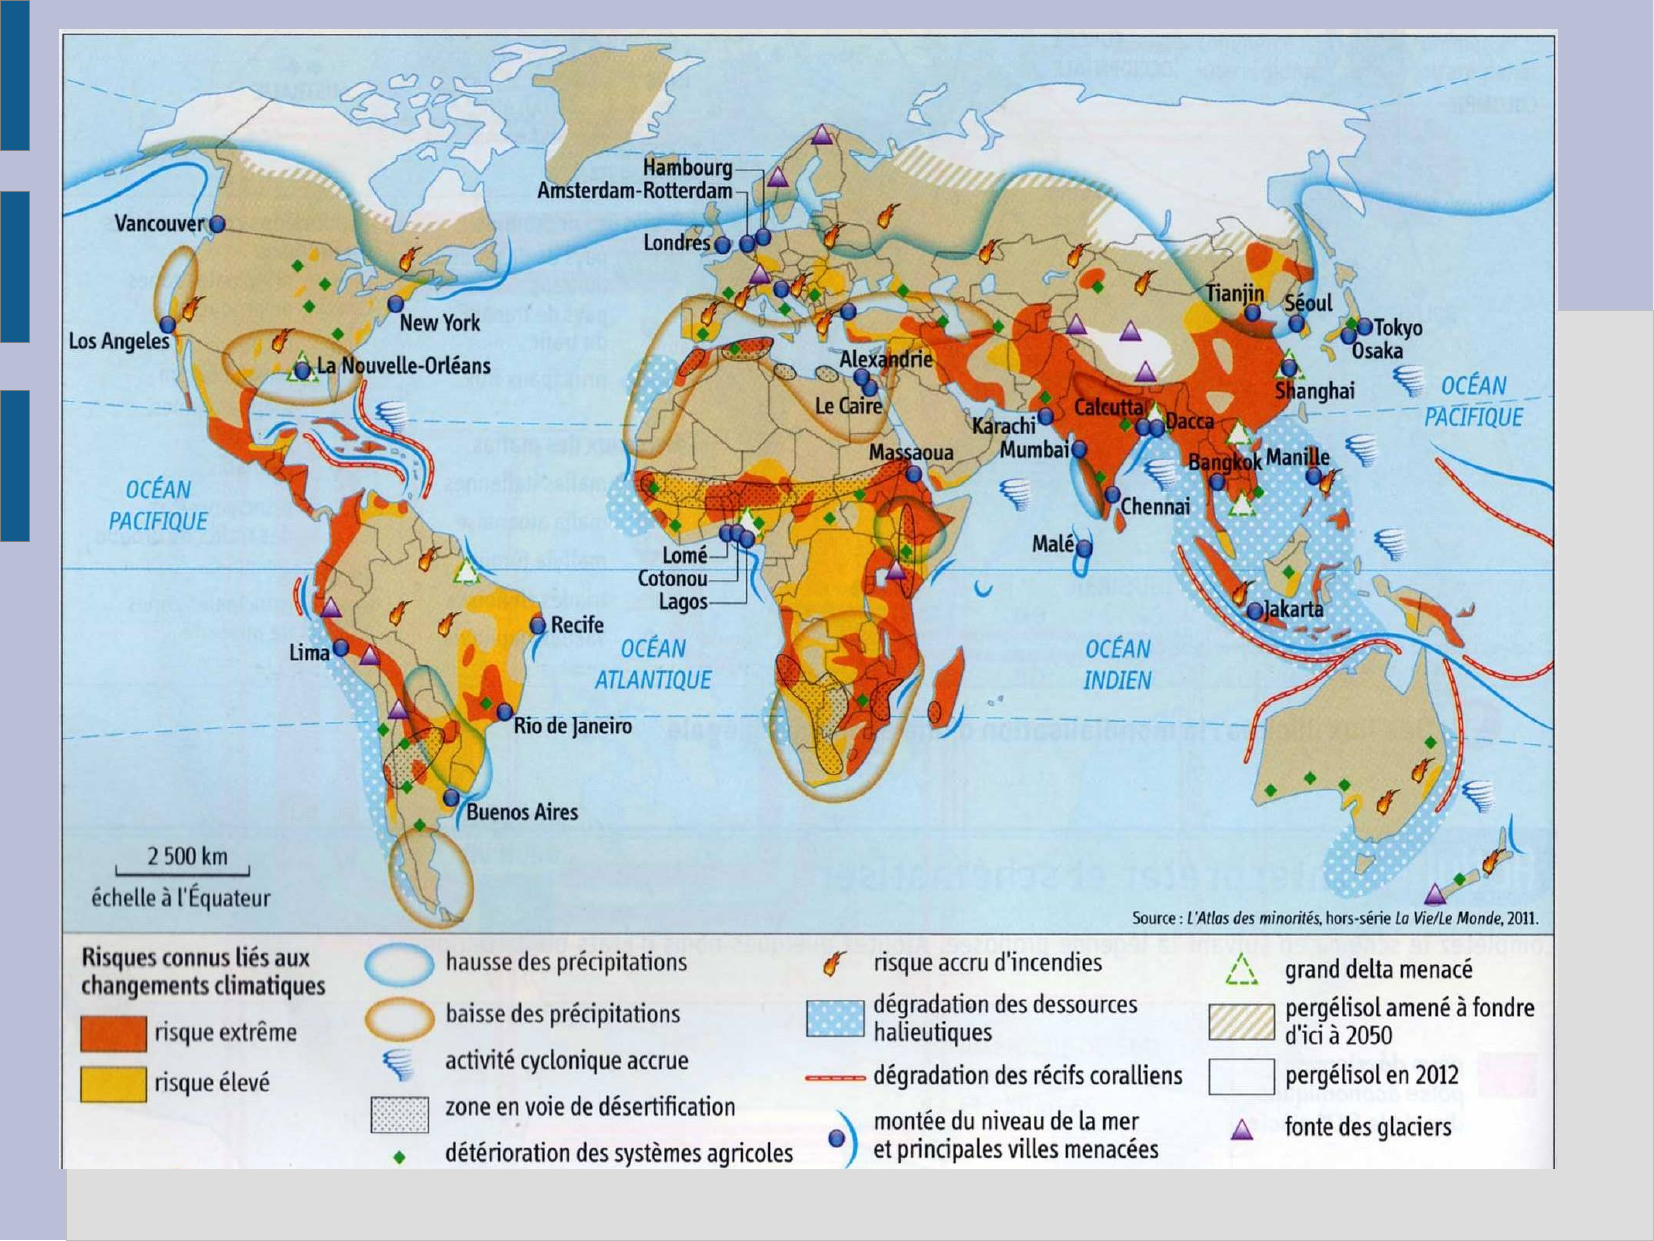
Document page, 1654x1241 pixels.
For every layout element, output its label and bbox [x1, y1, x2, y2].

picture [59, 29, 1558, 1169]
